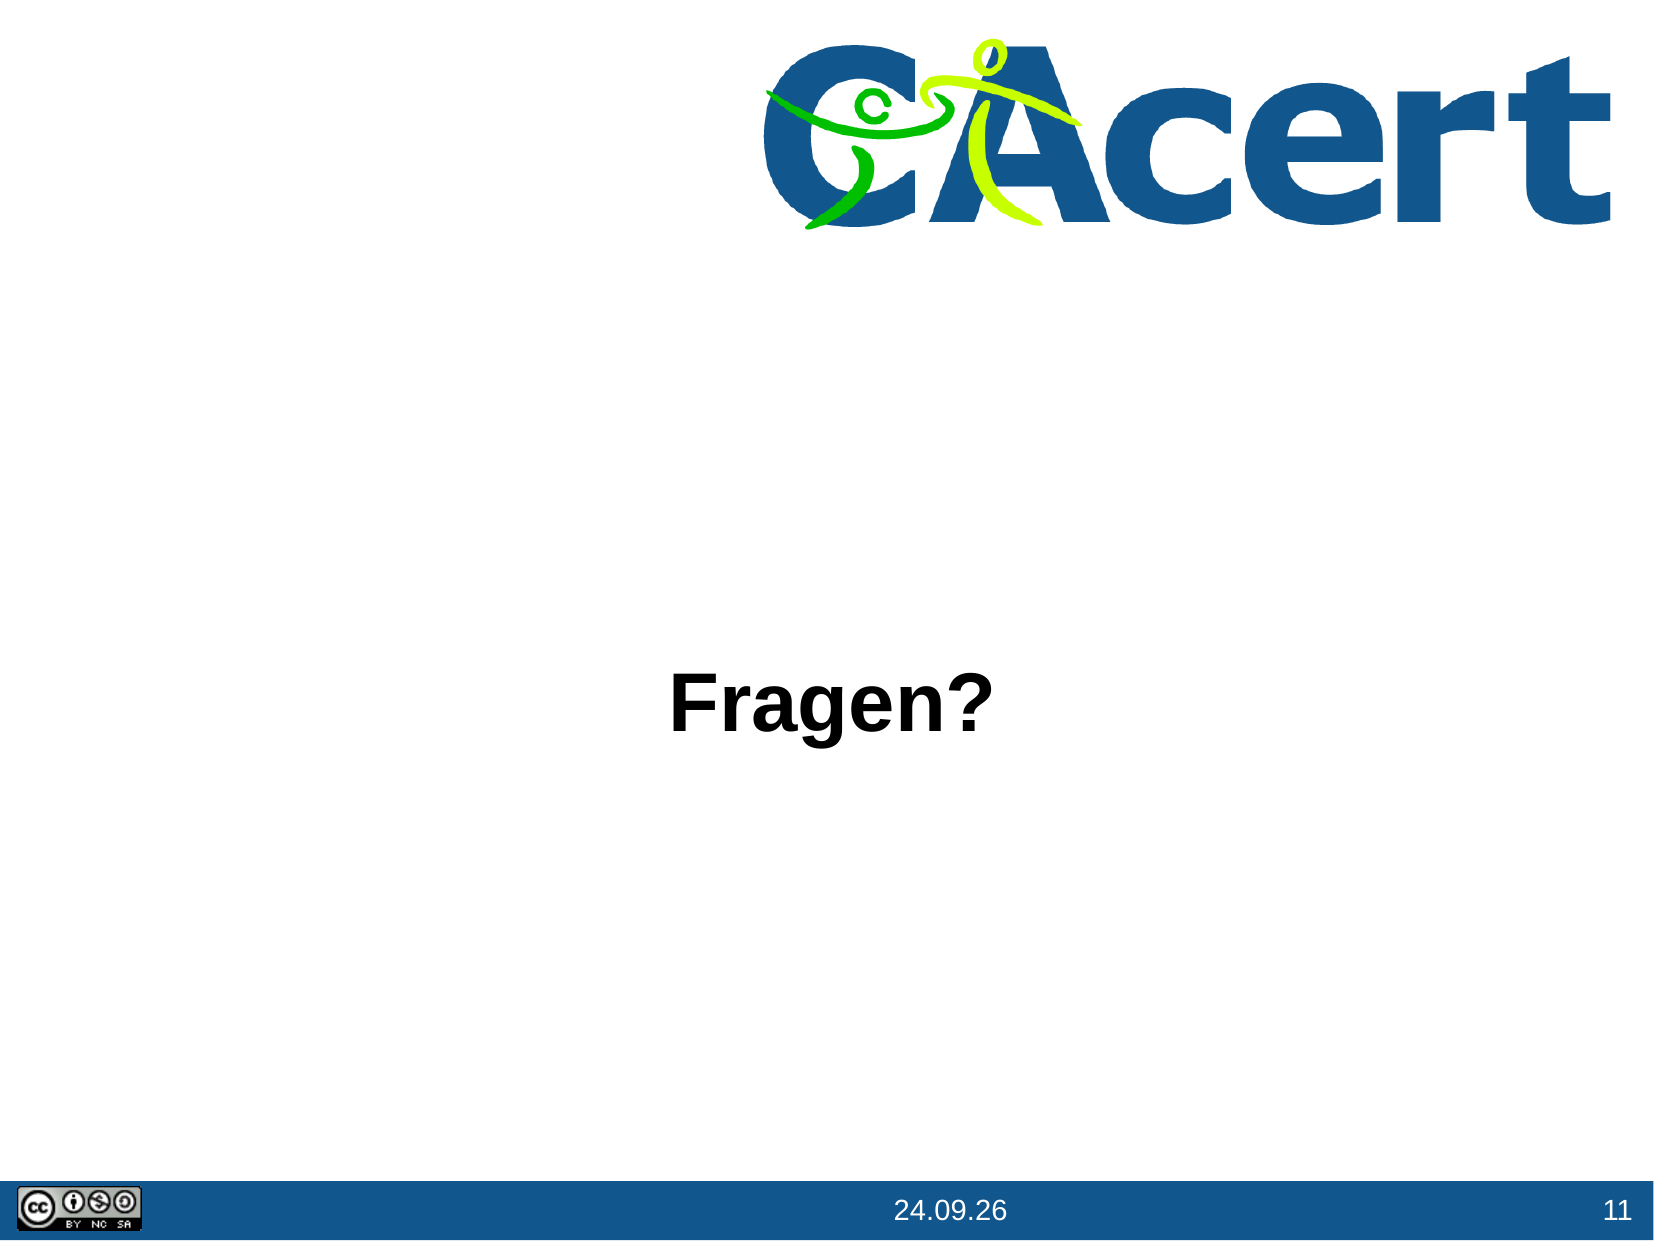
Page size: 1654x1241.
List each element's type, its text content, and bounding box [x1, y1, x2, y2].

picture [761, 35, 1613, 231]
picture [17, 1186, 142, 1231]
title Fragen? [88, 265, 1577, 1140]
